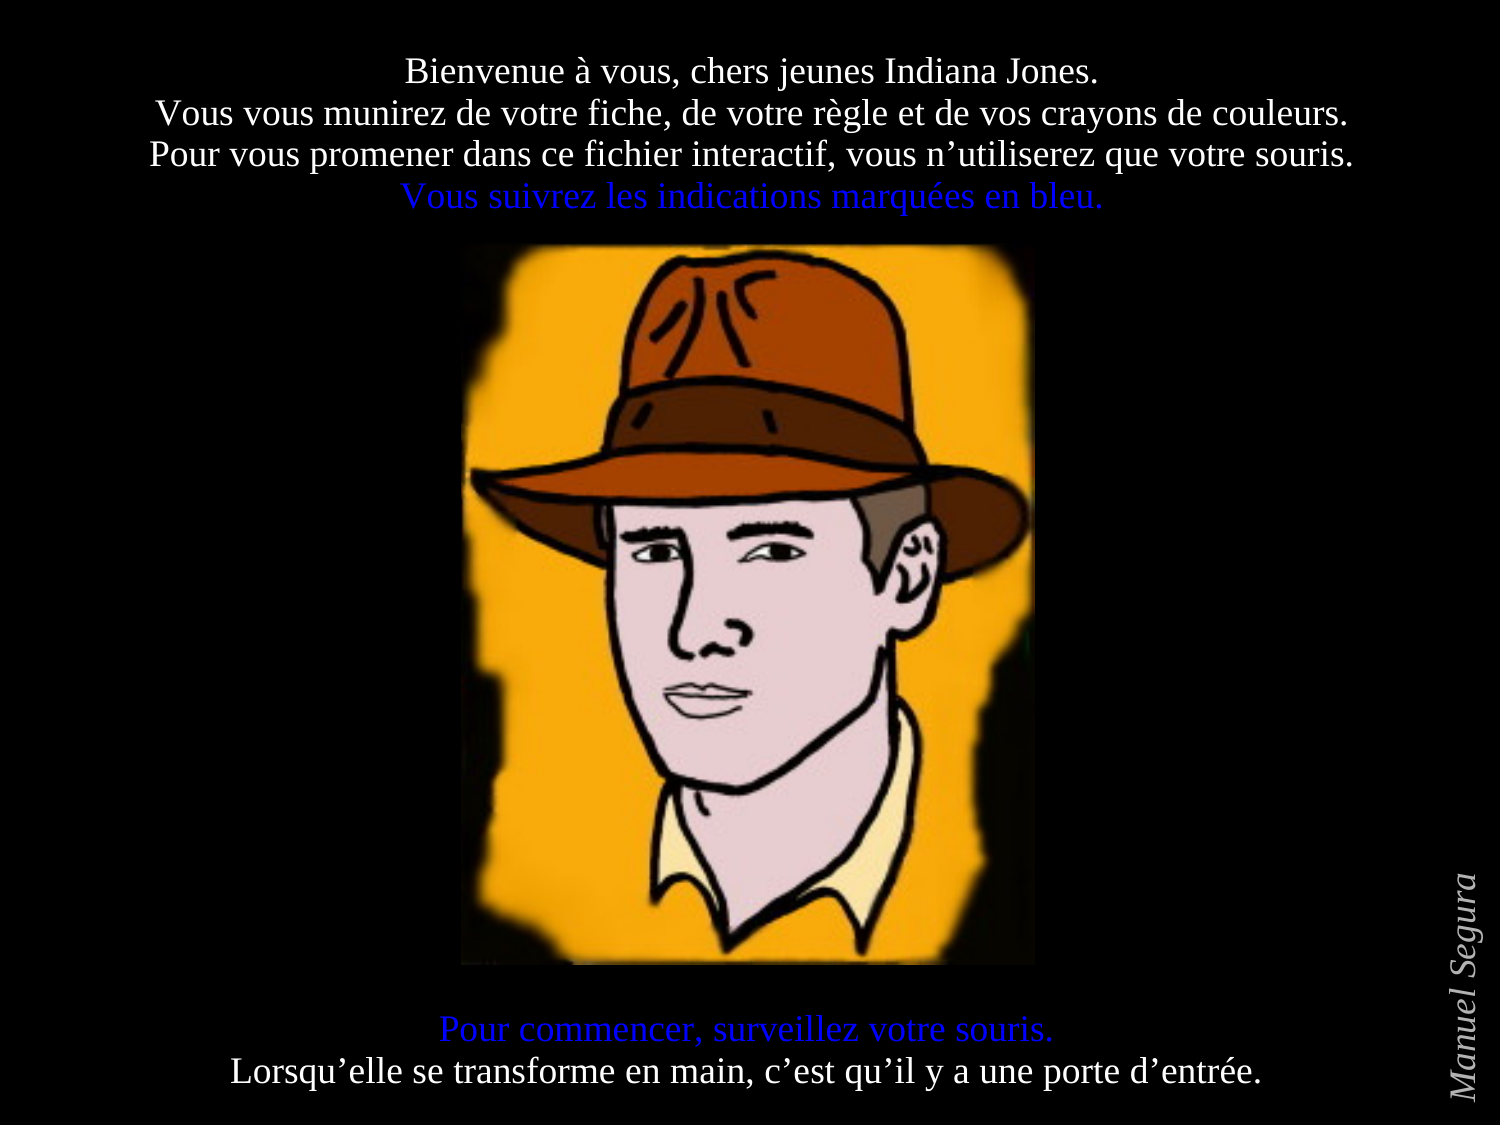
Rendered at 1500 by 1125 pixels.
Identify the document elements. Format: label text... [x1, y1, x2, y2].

text_box Pour commencer, surveillez votre souris. Lorsqu’elle se transforme en main, c’est qu’il y a une porte d’entrée. [94, 1000, 1400, 1100]
text_box Manuel Segura [1434, 857, 1492, 1118]
picture [461, 243, 1035, 965]
text_box Bienvenue à vous, chers jeunes Indiana Jones. Vous vous munirez de votre fiche, de votre règle et de vos crayons de couleurs. Pour vous promener dans ce fichier interactif, vous n’utiliserez que votre souris. Vous suivrez les indications marquées en bleu. [134, 42, 1371, 225]
